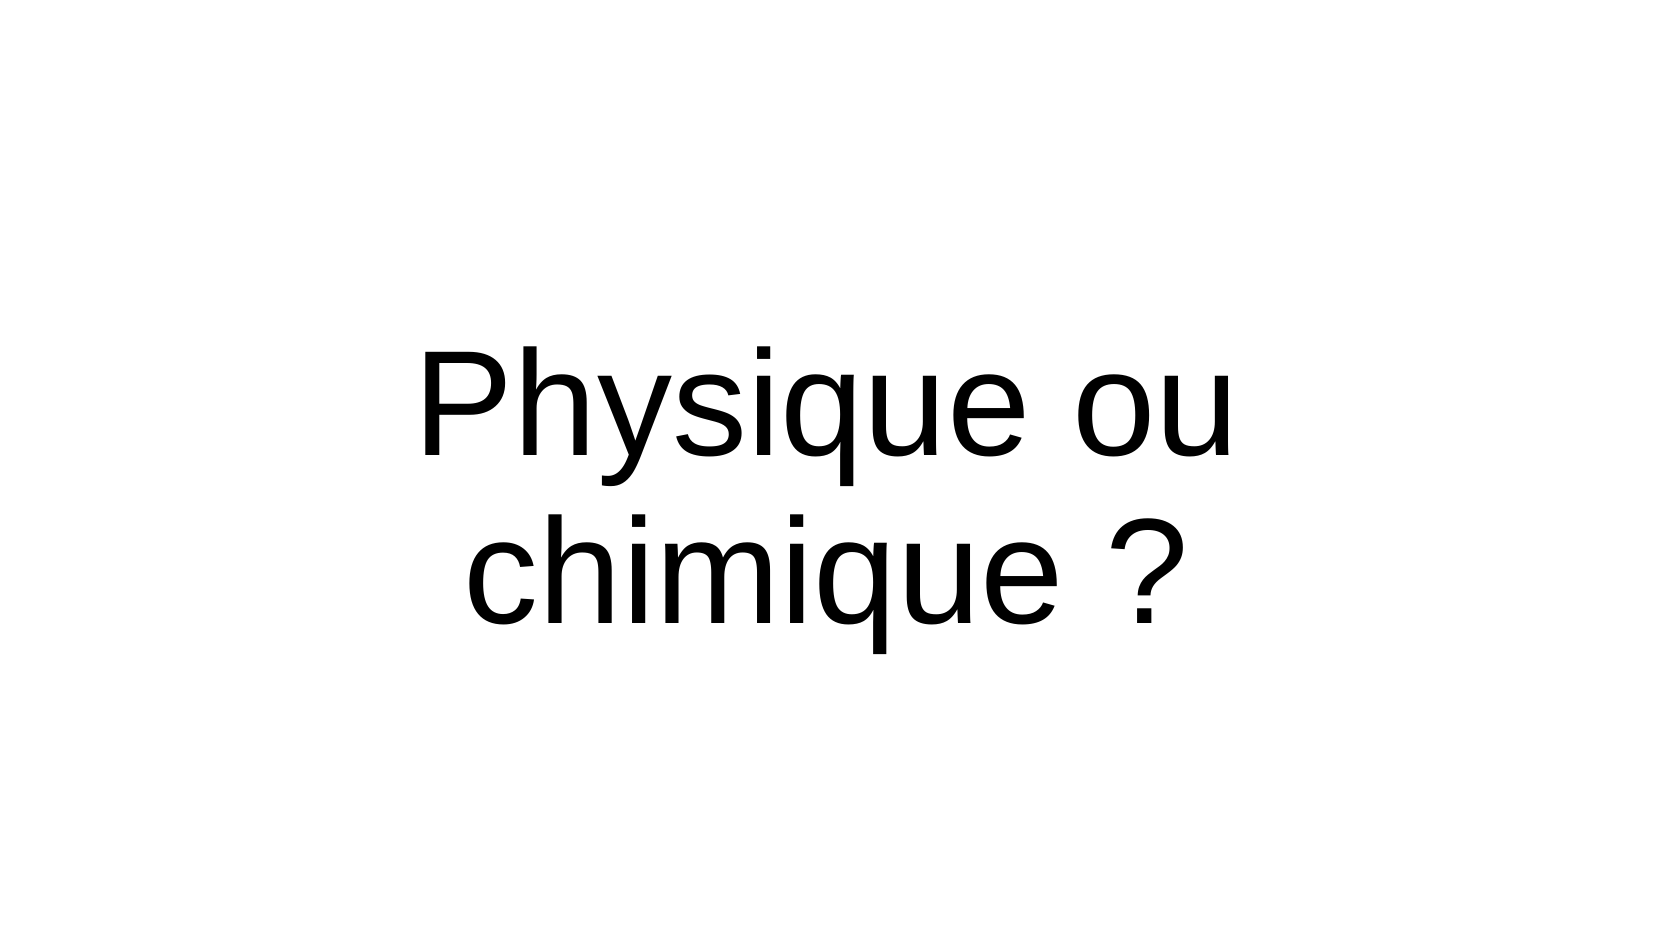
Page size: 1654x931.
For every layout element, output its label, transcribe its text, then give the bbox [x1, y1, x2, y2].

subtitle Physique ou chimique ? [82, 217, 1571, 758]
